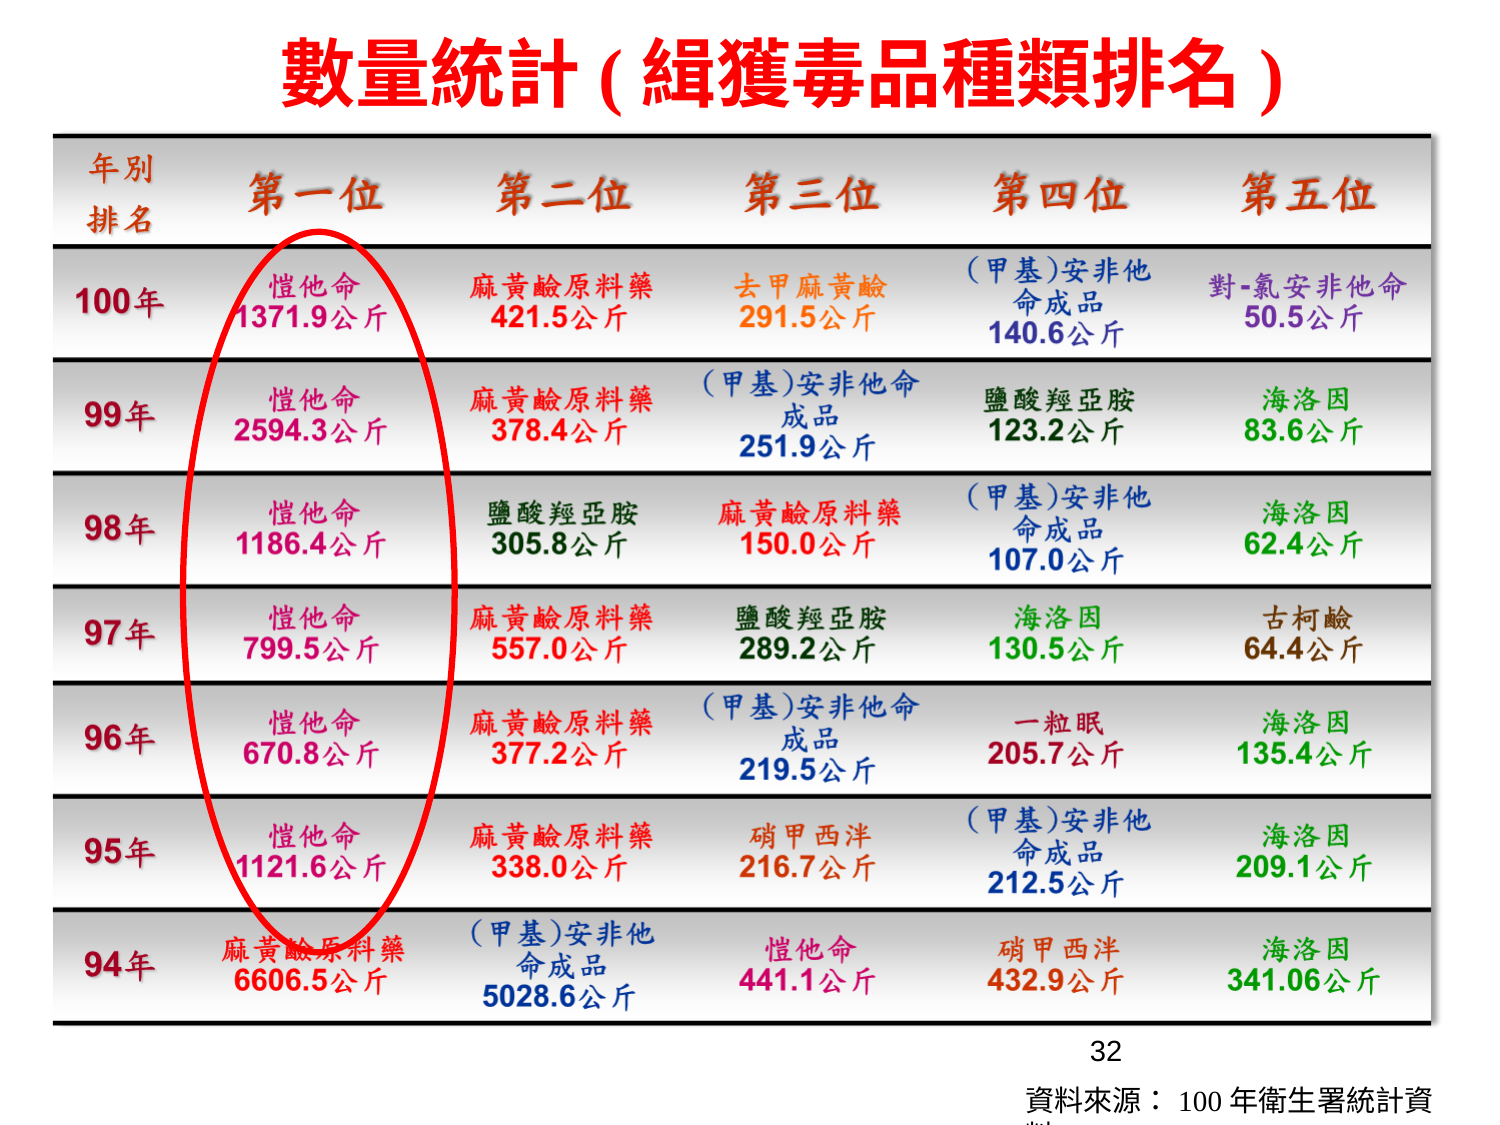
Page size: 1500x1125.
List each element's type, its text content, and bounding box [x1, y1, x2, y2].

text_box [1074, 1024, 1426, 1103]
picture [50, 127, 1446, 1032]
text_box 資料來源：100年衛生署統計資料 [1009, 1074, 1465, 1125]
text_box 數量統計(緝獲毒品種類排名) [265, 19, 1400, 125]
